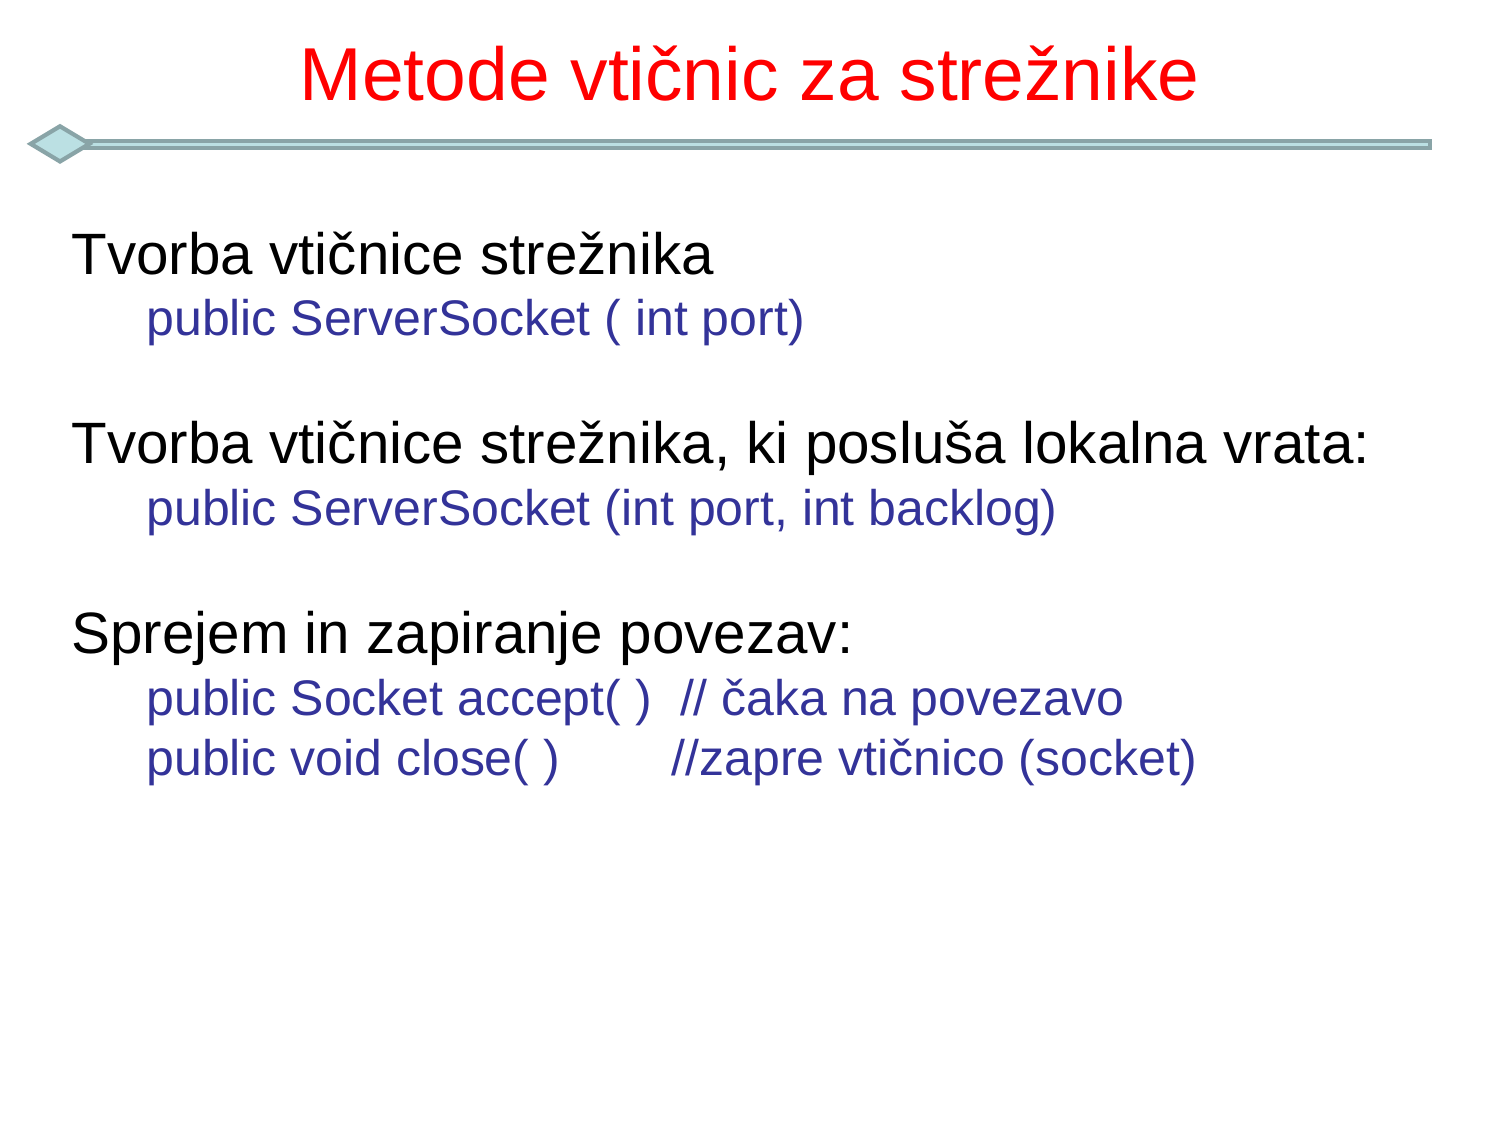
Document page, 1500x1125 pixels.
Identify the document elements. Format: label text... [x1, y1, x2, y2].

text_box Tvorba vtičnice strežnika public ServerSocket ( int port) Tvorba vtičnice strežnika, ki posluša lokalna vrata: public ServerSocket (int port, int backlog) Sprejem in zapiranje povezav: public Socket accept( ) // čaka na povezavo public void close( ) //zapre vtičnico (socket) [56, 208, 1387, 794]
title Metode vtičnic za strežnike [75, 0, 1426, 141]
